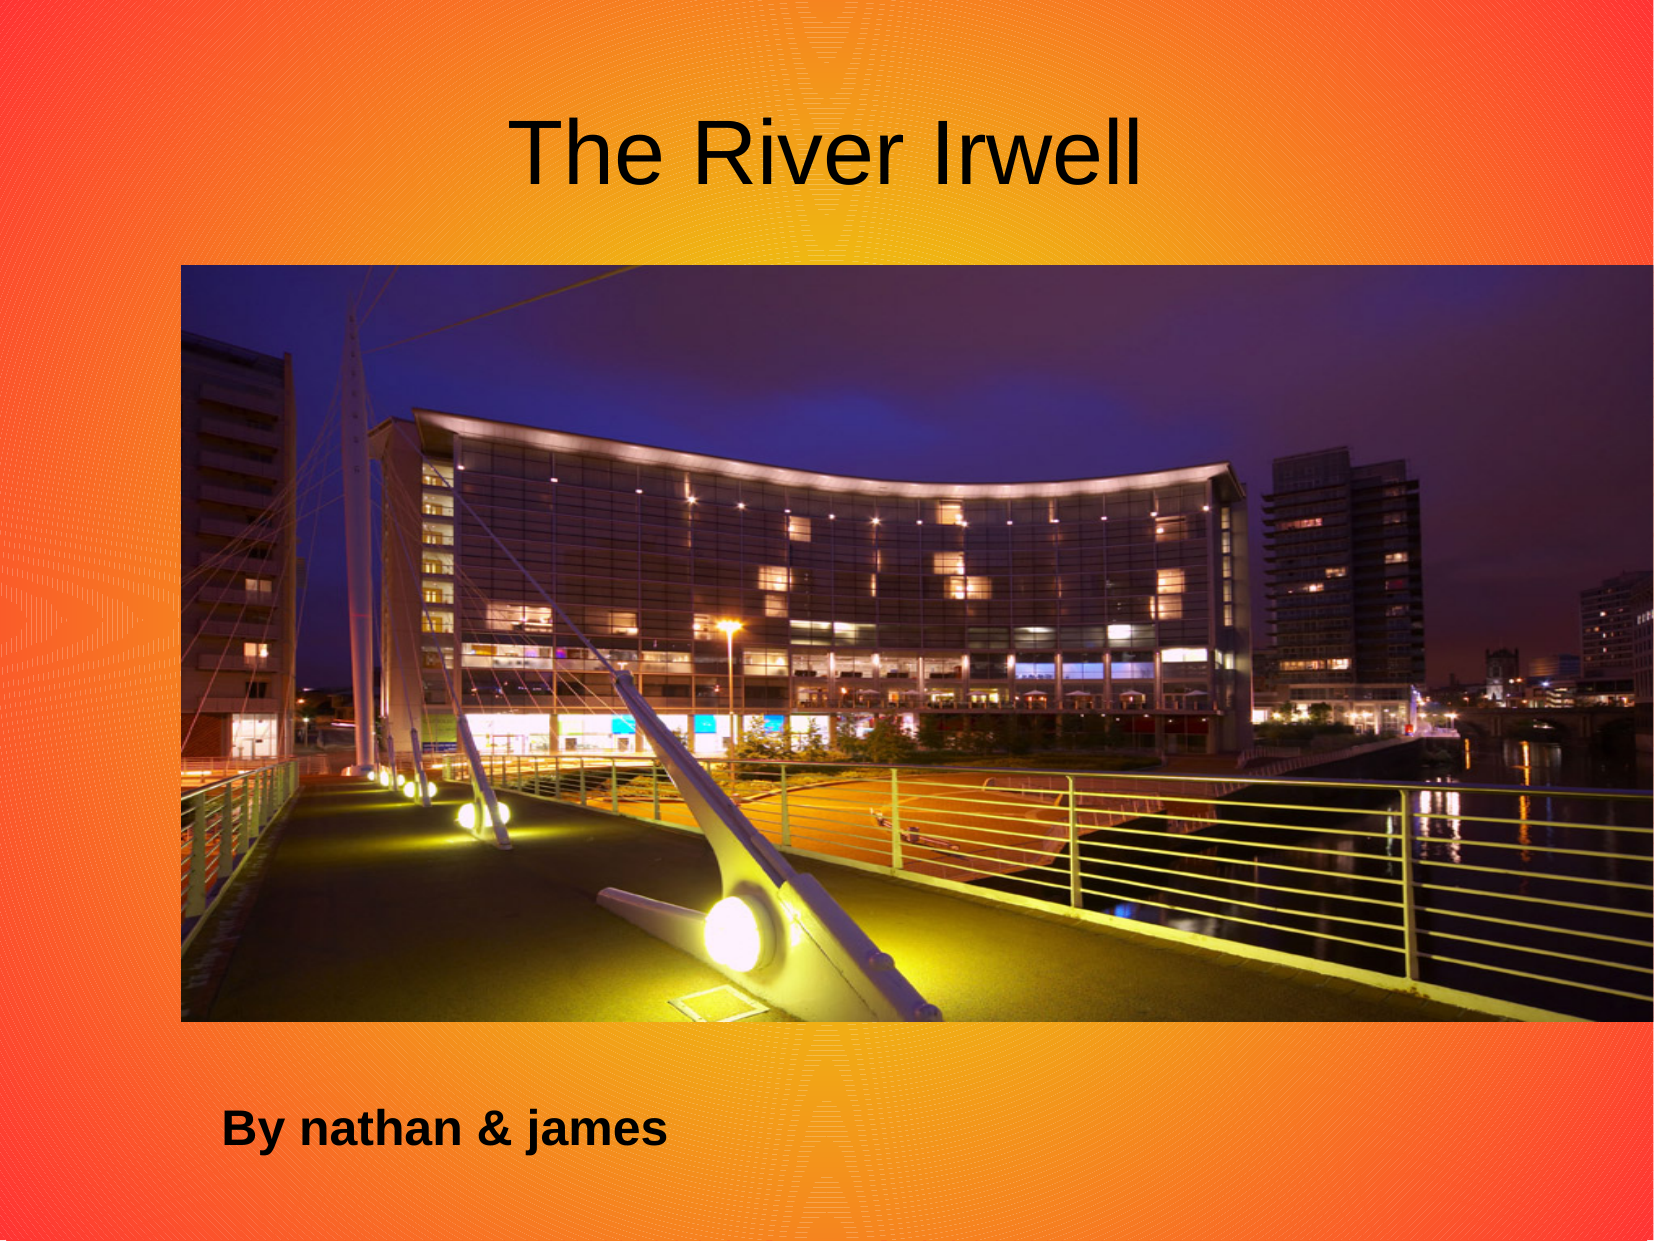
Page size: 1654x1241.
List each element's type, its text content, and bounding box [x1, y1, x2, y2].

text_box By nathan & james [206, 1092, 1490, 1165]
title The River Irwell [82, 49, 1571, 257]
picture [181, 265, 1654, 1023]
